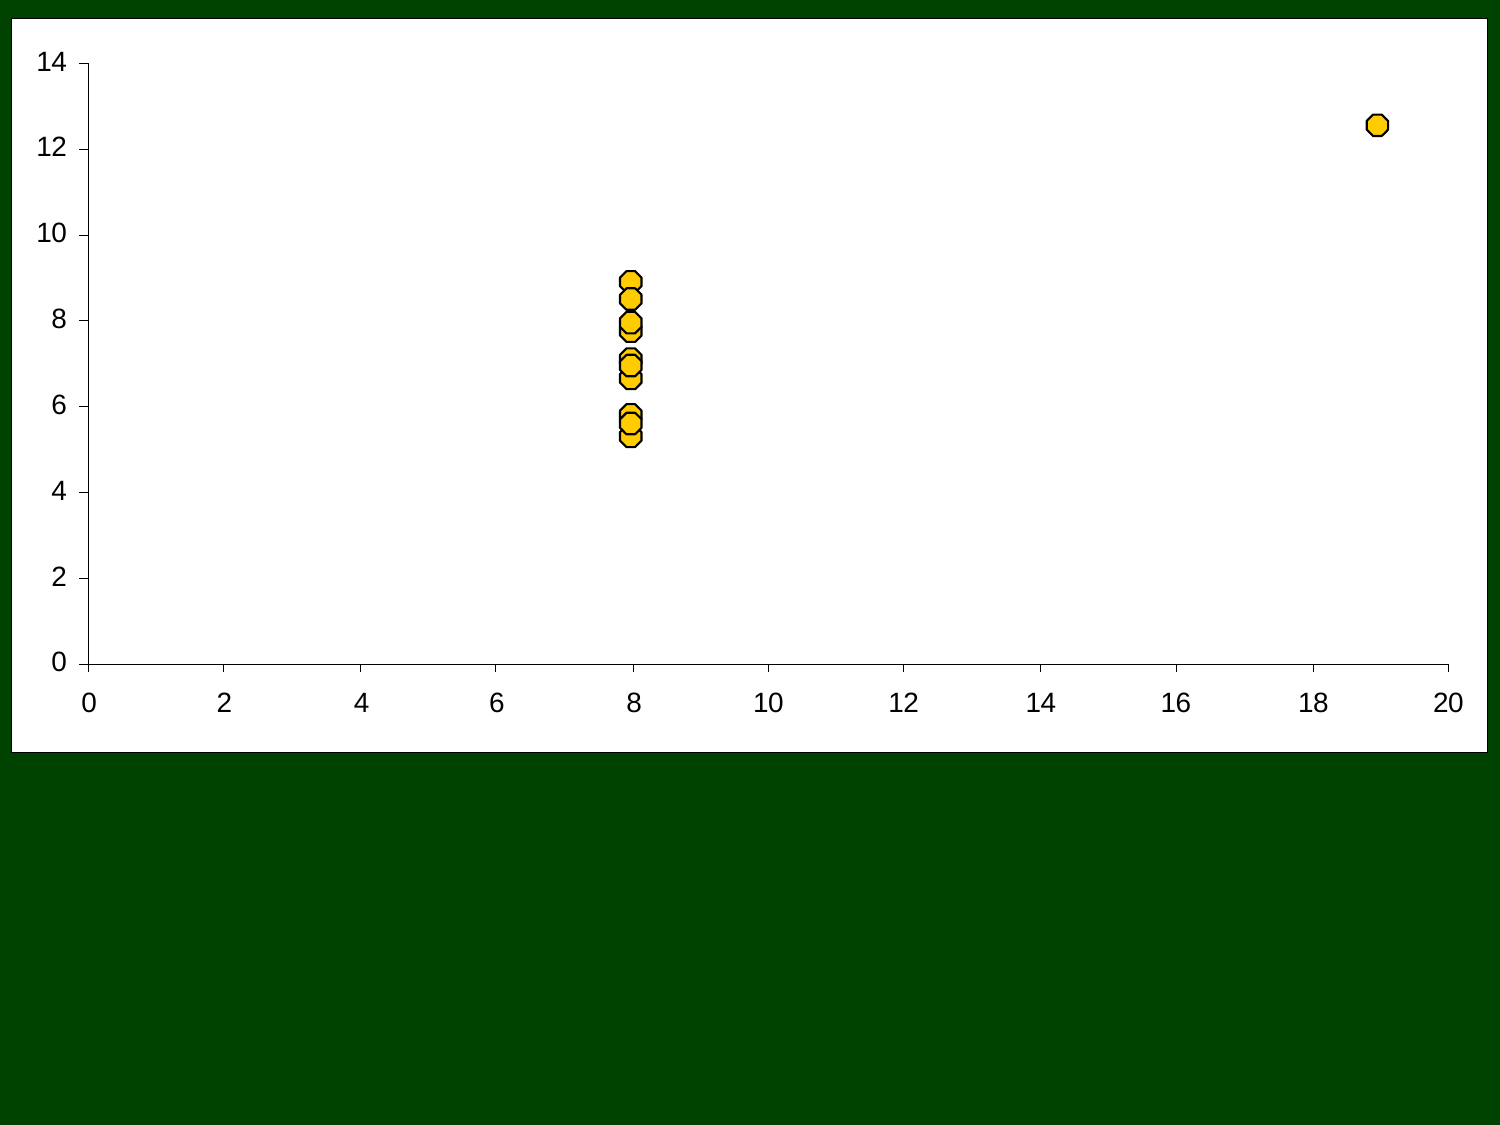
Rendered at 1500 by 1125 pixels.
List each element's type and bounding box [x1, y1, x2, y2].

picture [0, 7, 1500, 763]
